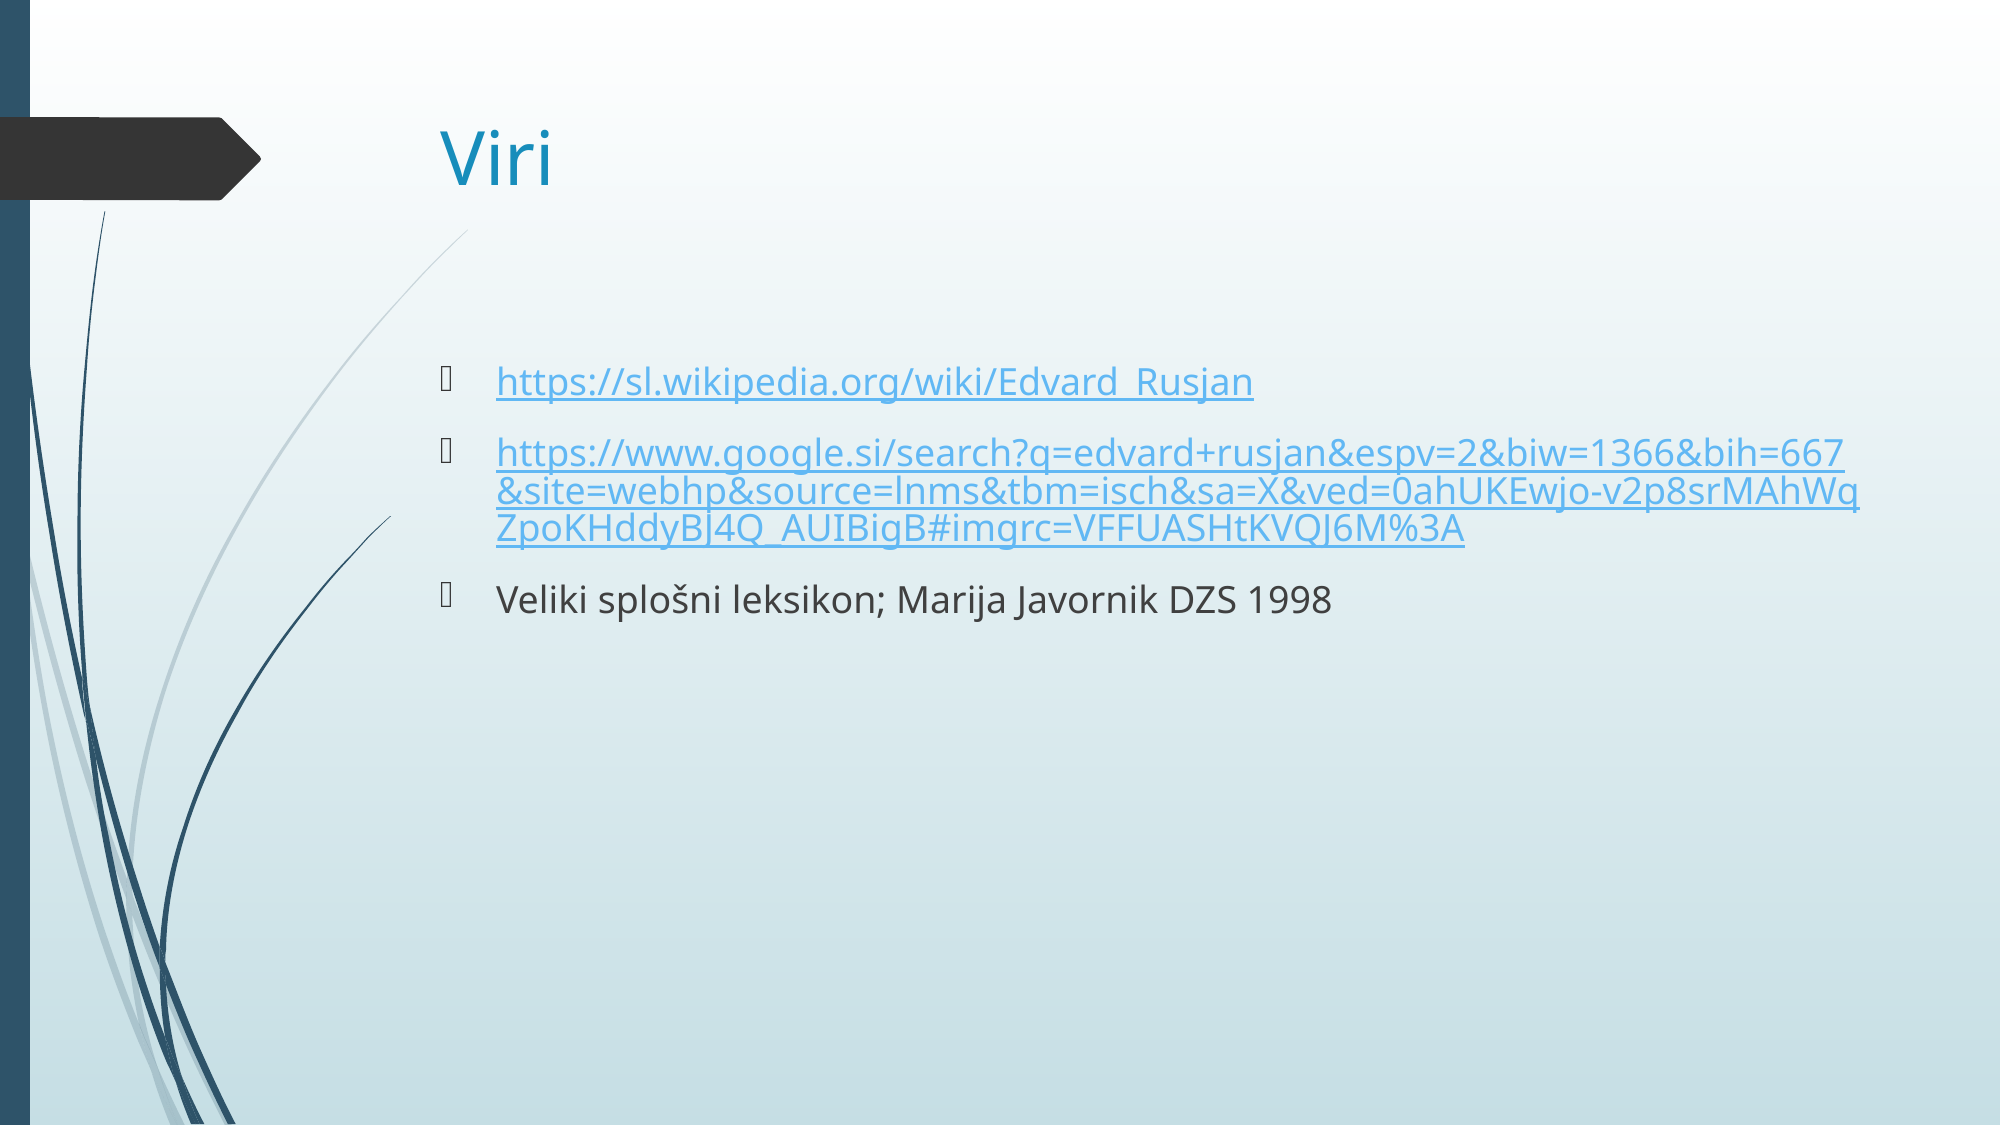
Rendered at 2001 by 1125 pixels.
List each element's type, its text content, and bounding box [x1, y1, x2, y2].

title Viri [425, 102, 1888, 313]
list https://sl.wikipedia.org/wiki/Edvard_Rusjan https://www.google.si/search?q=edvard+rusjan&espv=2&biw=1366&bih=667&site=webhp&source=lnms&tbm=isch&sa=X&ved=0ahUKEwjo-v2p8srMAhWqZpoKHddyBJ4Q_AUIBigB#imgrc=VFFUASHtKVQJ6M%3A Veliki splošni leksikon; Marija Javornik DZS 1998 [424, 350, 1888, 970]
